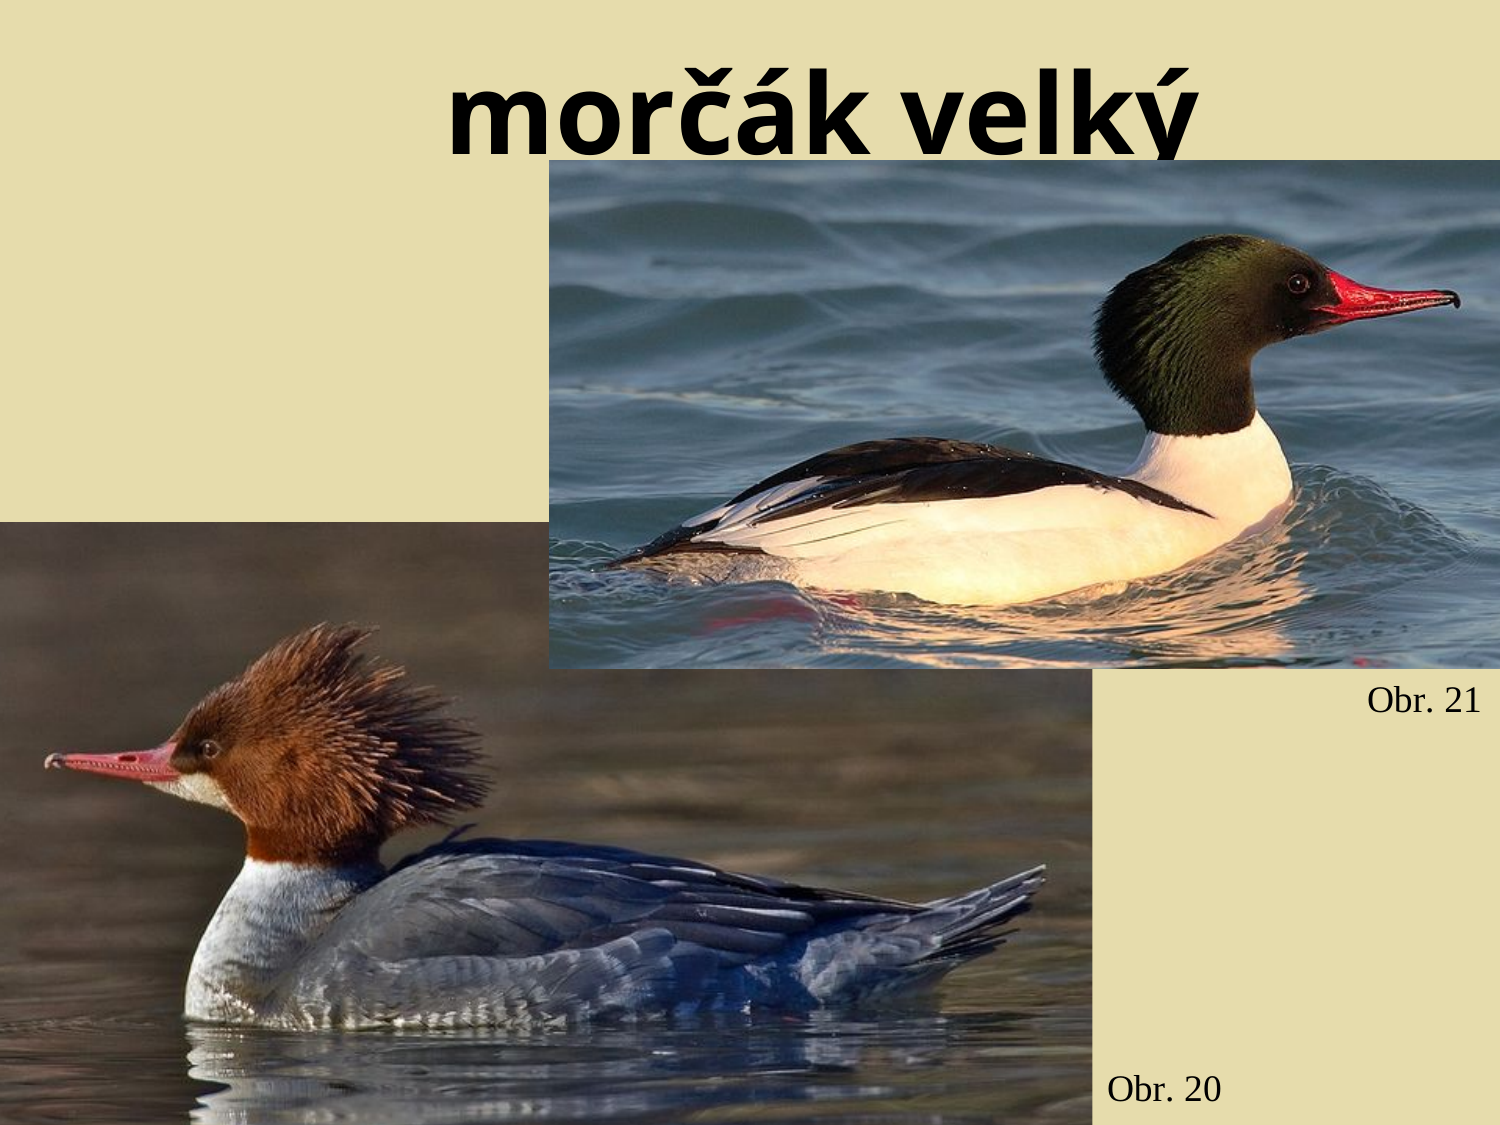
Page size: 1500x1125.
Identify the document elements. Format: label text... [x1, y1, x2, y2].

picture [0, 160, 1500, 1125]
title morčák velký [183, 0, 1462, 185]
text_box Obr. 20 [1092, 1056, 1306, 1118]
text_box Obr. 21 [1352, 667, 1500, 728]
